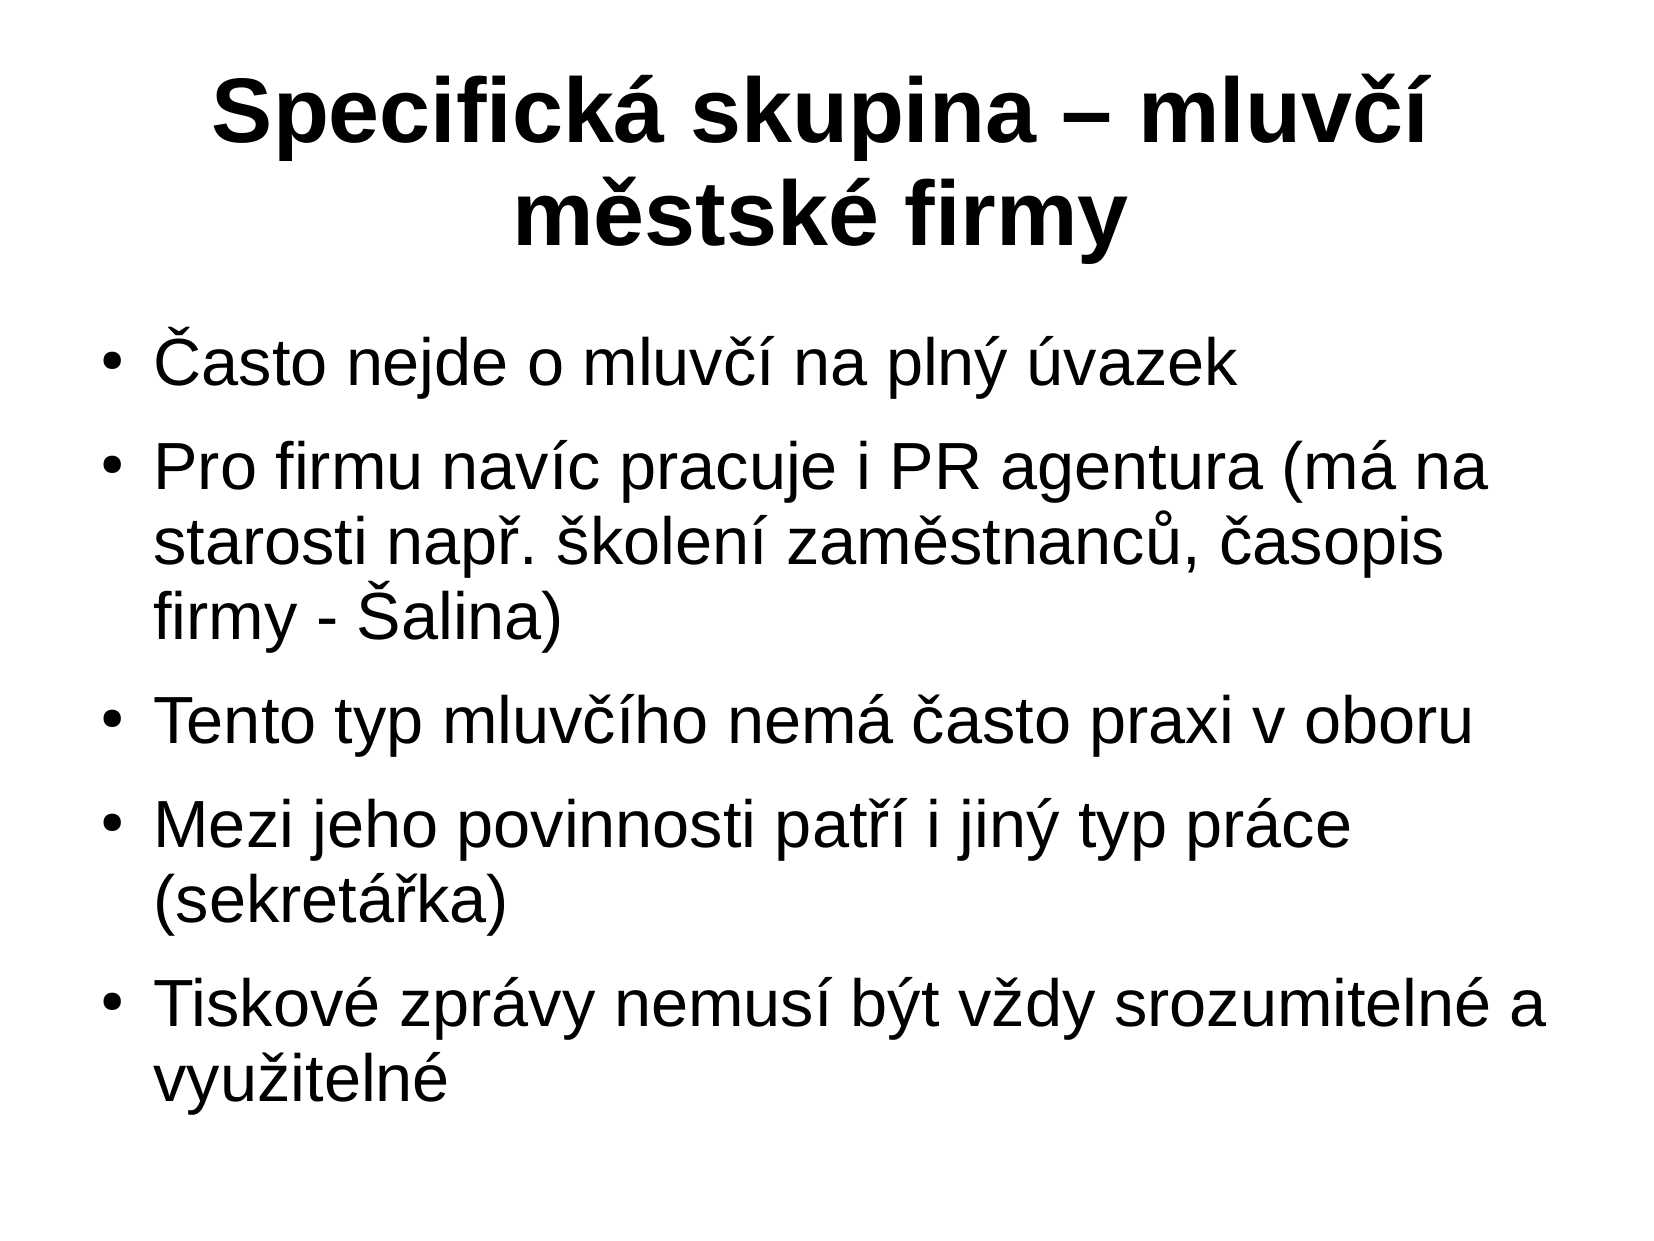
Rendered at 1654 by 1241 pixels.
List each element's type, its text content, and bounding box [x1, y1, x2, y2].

title Specifická skupina – mluvčí městské firmy [76, 58, 1565, 266]
list Často nejde o mluvčí na plný úvazek Pro firmu navíc pracuje i PR agentura (má na starosti např. školení zaměstnanců, časopis firmy - Šalina) Tento typ mluvčího nemá často praxi v oboru Mezi jeho povinnosti patří i jiný typ práce (sekretářka) Tiskové zprávy nemusí být vždy srozumitelné a využitelné [82, 324, 1571, 1221]
